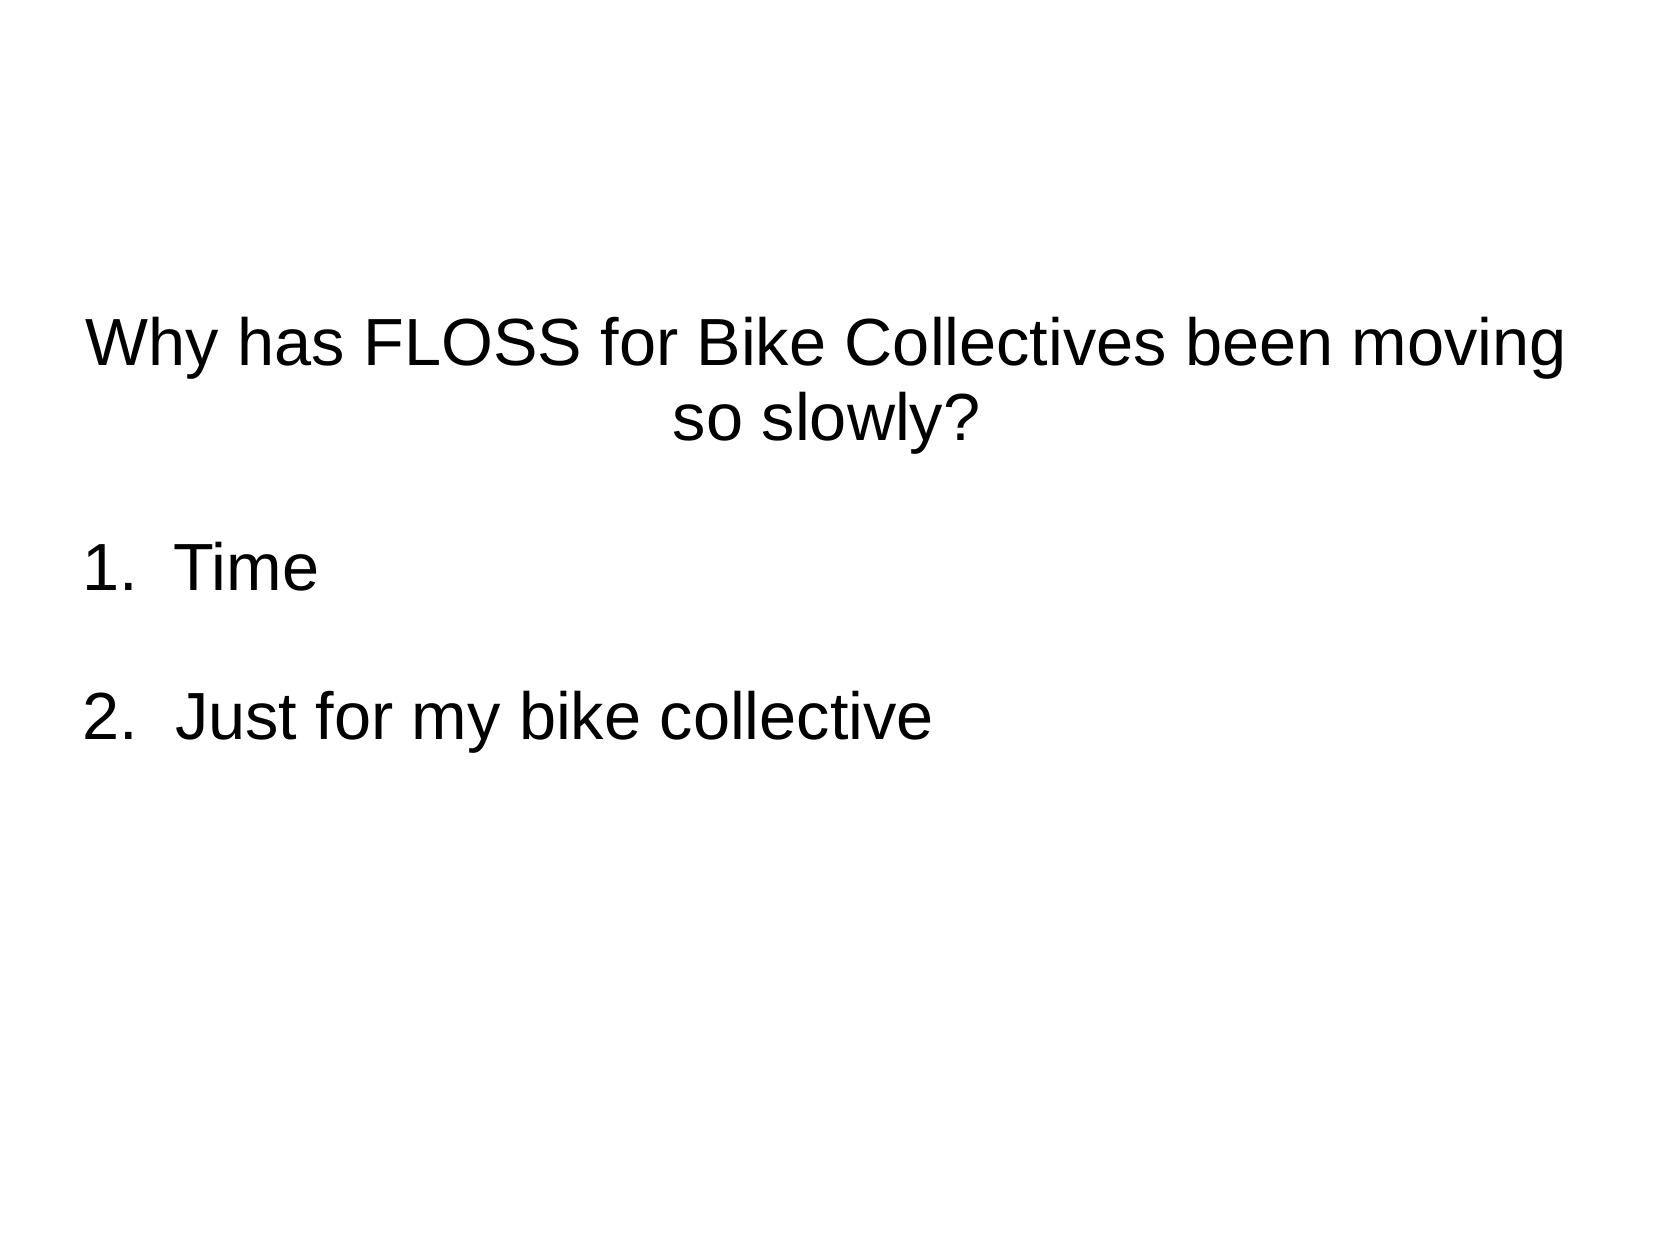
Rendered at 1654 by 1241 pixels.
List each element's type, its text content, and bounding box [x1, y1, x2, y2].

subtitle Why has FLOSS for Bike Collectives been moving so slowly? 1. Time 2. Just for my bike collective [82, 49, 1571, 1010]
